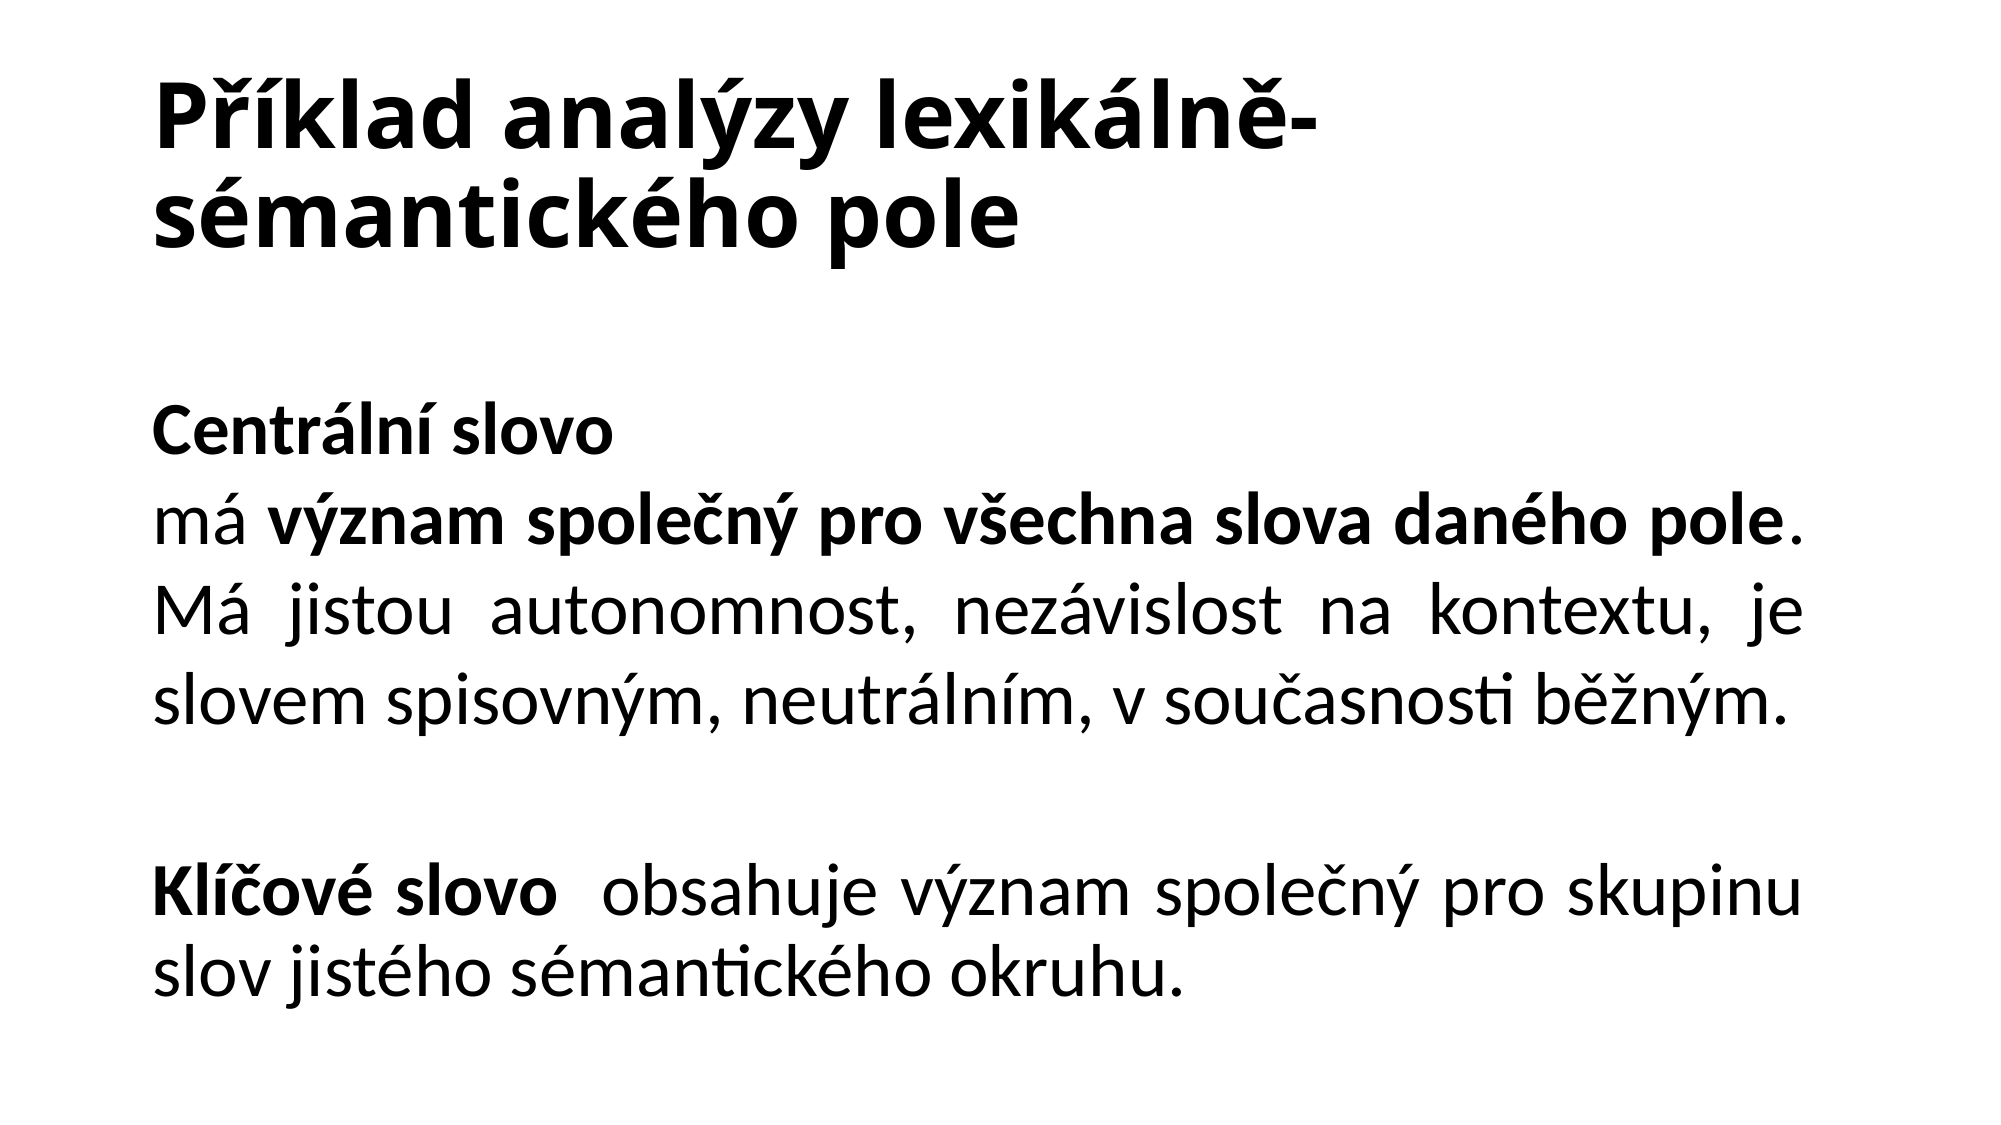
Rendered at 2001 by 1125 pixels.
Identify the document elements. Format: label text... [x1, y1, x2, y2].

title Příklad analýzy lexikálně-sémantického pole [137, 59, 1863, 278]
list Centrální slovo má význam společný pro všechna slova daného pole. Má jistou autonomnost, nezávislost na kontextu, je slovem spisovným, neutrálním, v současnosti běžným. Klíčové slovo obsahuje význam společný pro skupinu slov jistého sémantického okruhu. [137, 368, 1863, 1069]
